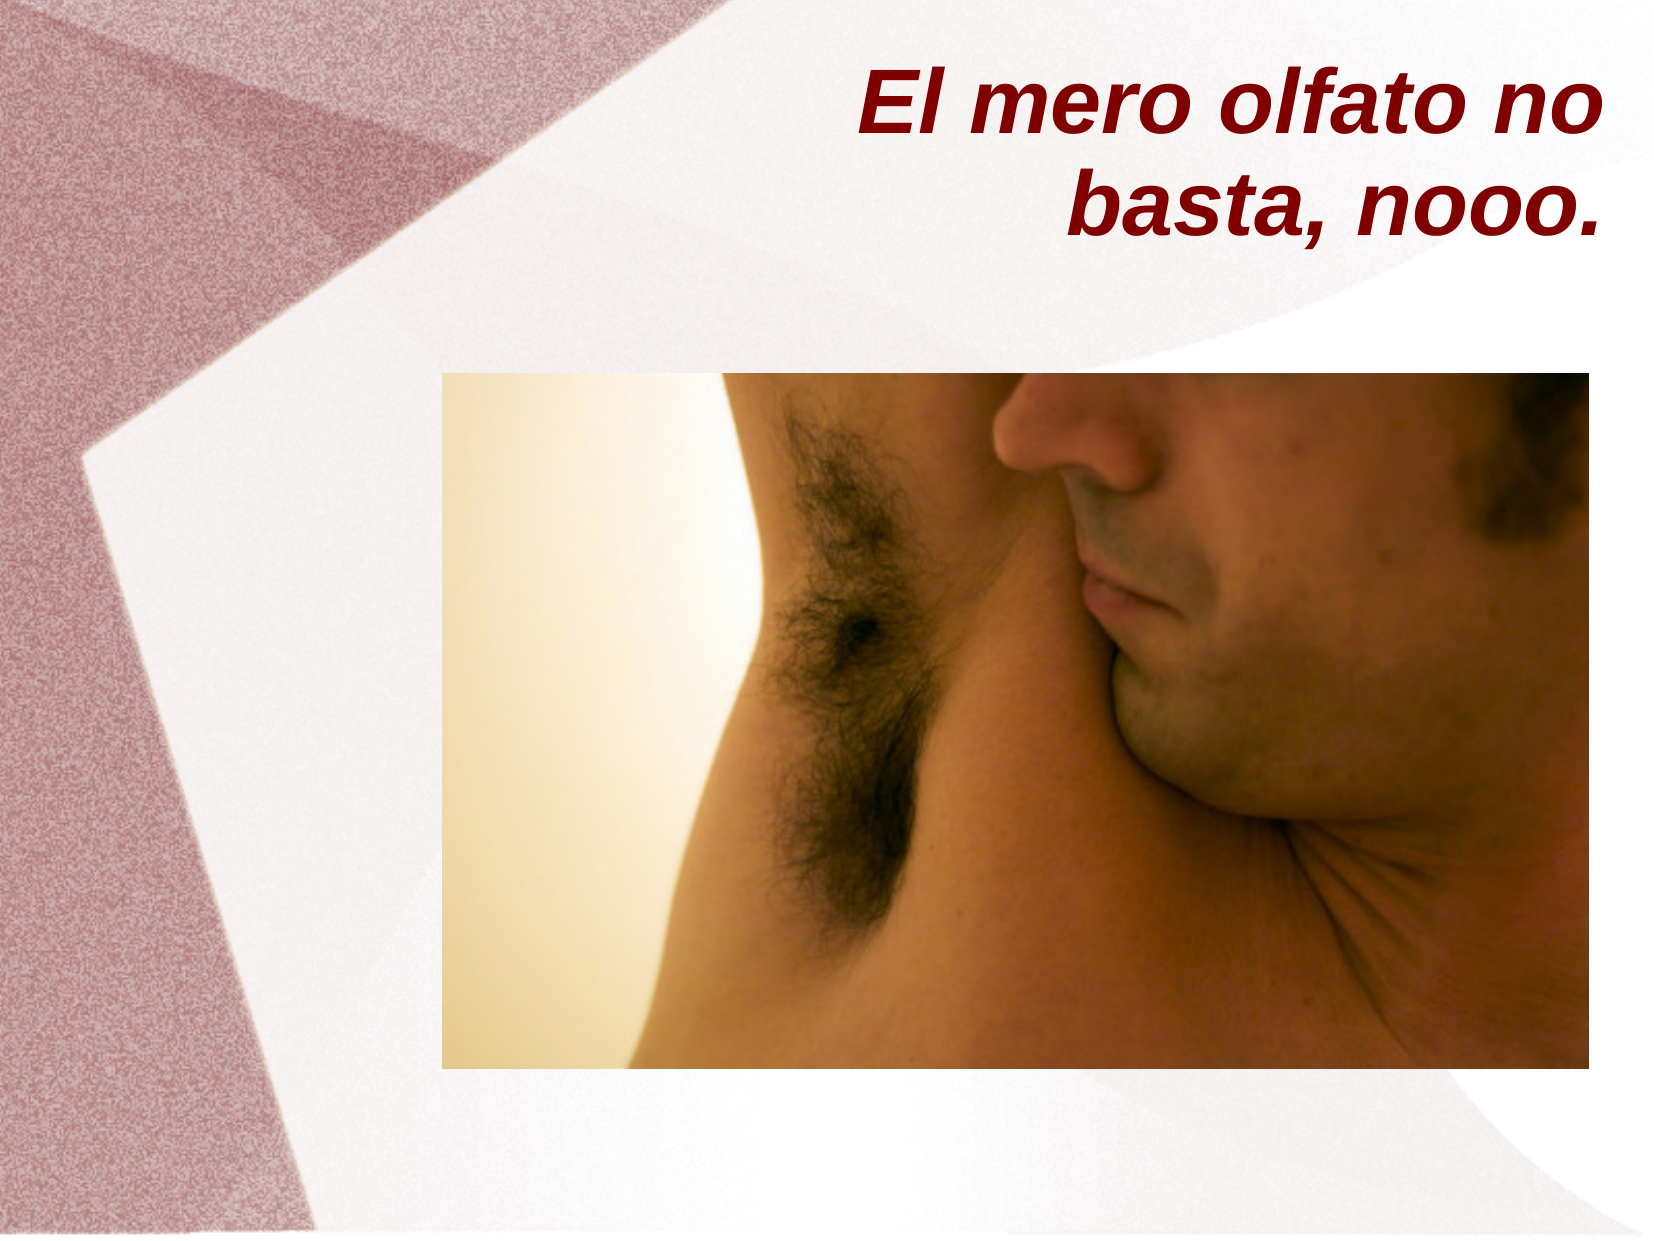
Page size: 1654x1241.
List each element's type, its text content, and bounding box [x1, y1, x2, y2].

picture [0, 0, 1654, 1241]
title El mero olfato no basta, nooo. [596, 49, 1607, 257]
